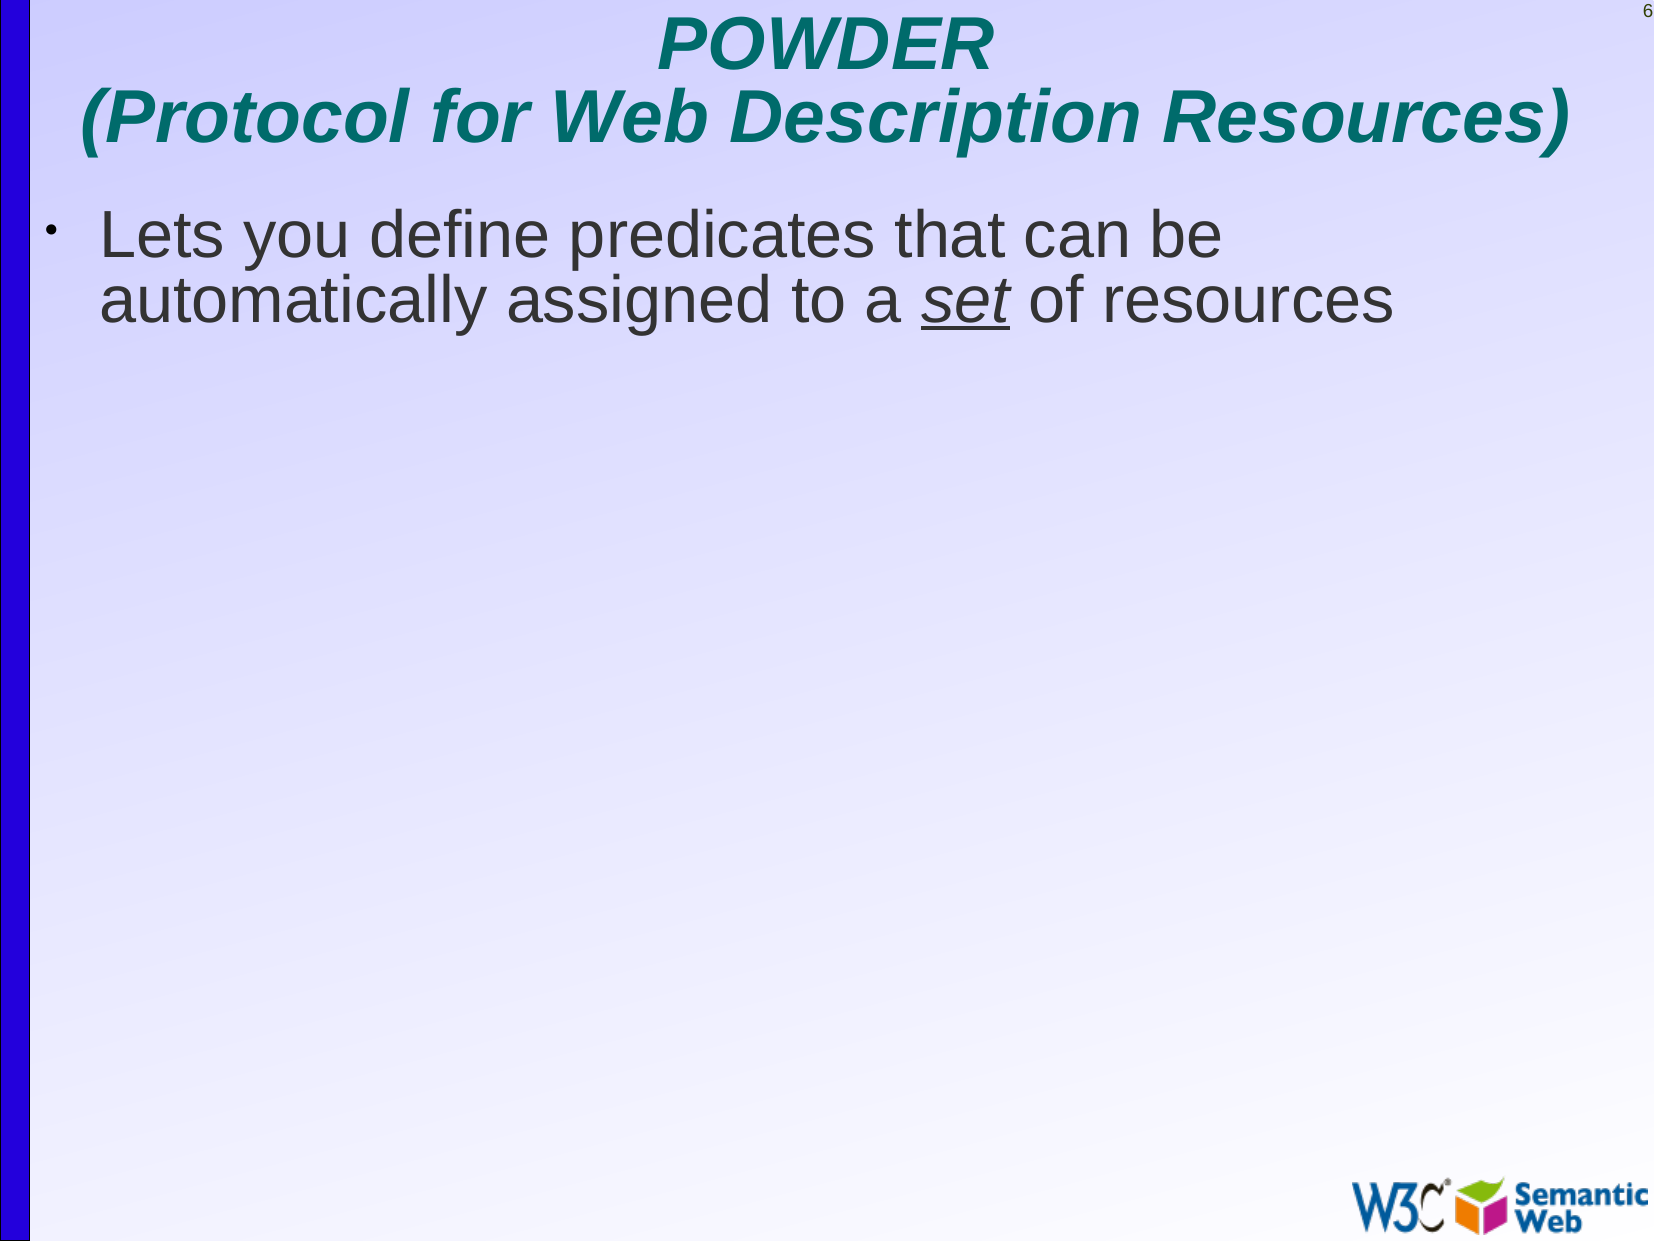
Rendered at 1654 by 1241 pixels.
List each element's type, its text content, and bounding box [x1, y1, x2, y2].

list Lets you define predicates that can be automatically assigned to a set of resources [29, 200, 1624, 1187]
title POWDER (Protocol for Web Description Resources) [0, 3, 1654, 163]
picture [1352, 1175, 1648, 1235]
